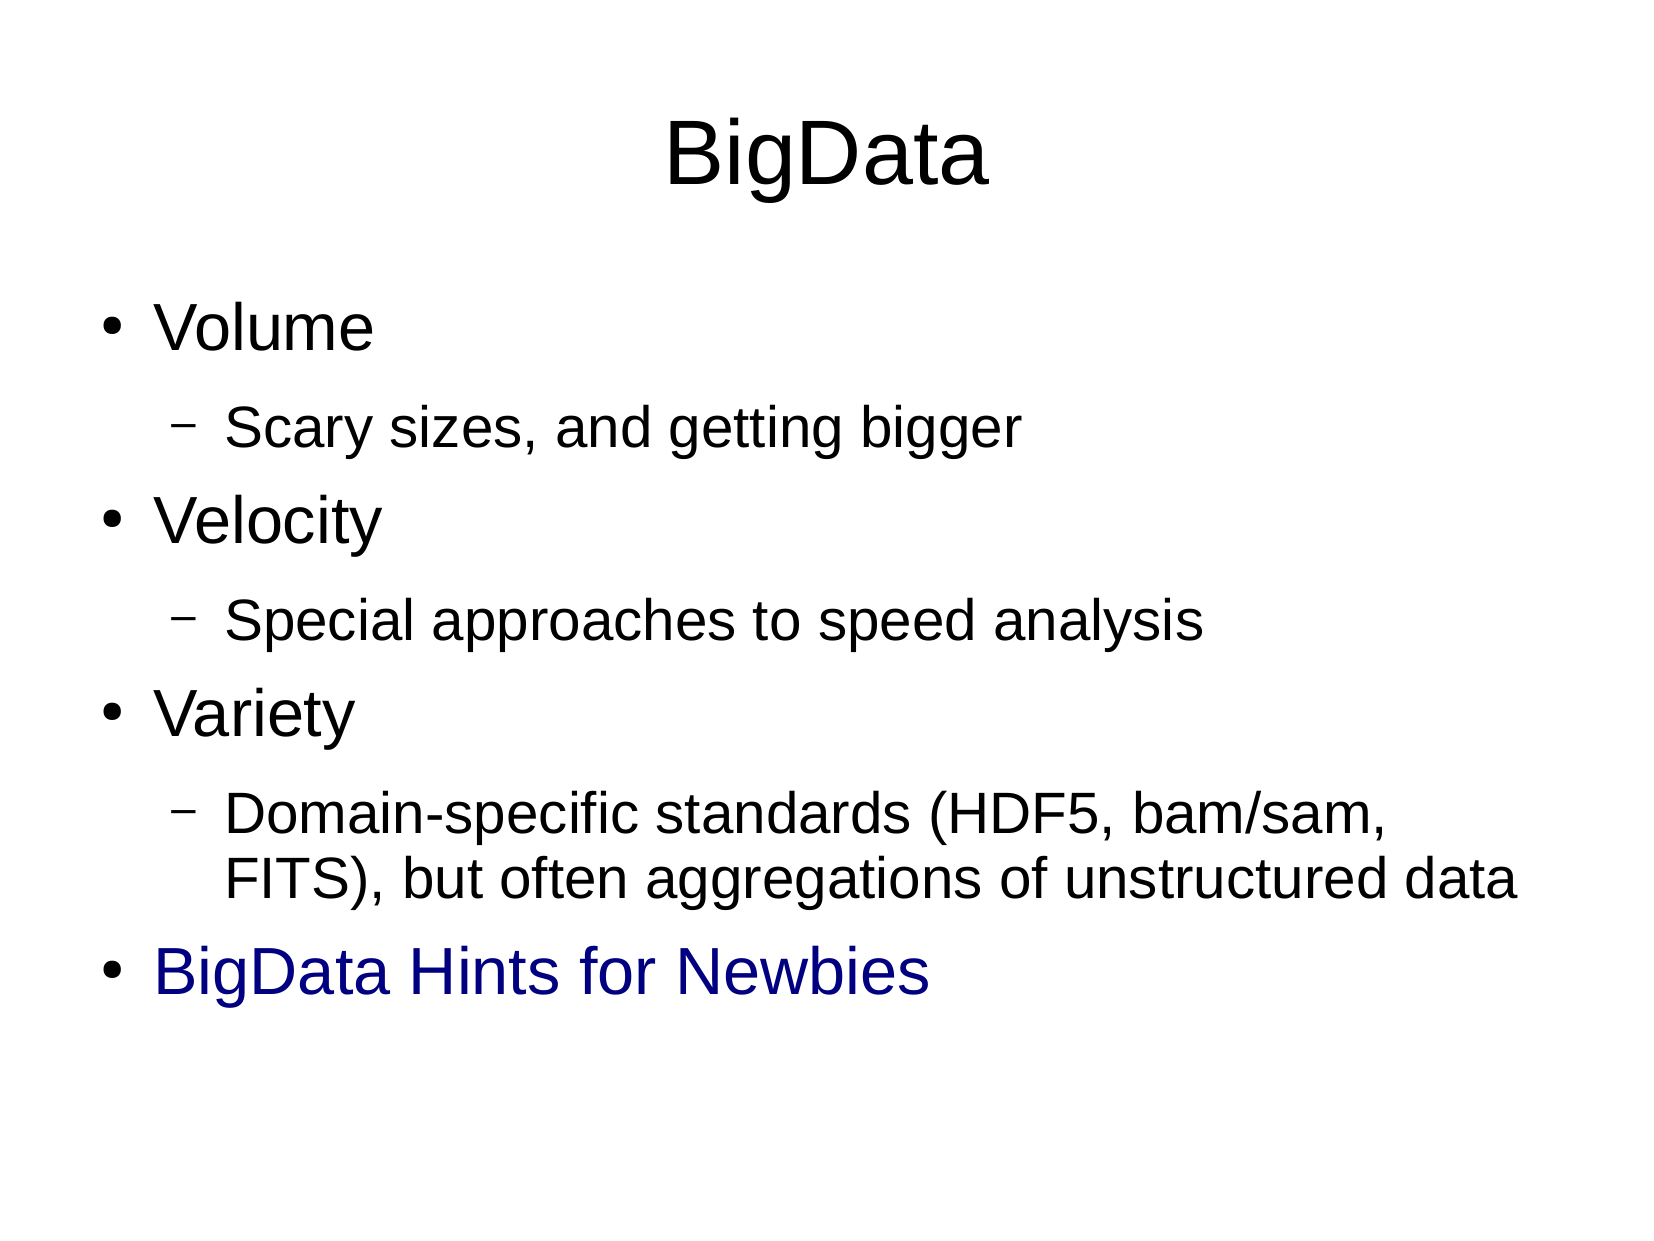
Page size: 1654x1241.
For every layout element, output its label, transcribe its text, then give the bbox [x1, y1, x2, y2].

list Volume Scary sizes, and getting bigger Velocity Special approaches to speed analysis Variety Domain-specific standards (HDF5, bam/sam, FITS), but often aggregations of unstructured data BigData Hints for Newbies [82, 290, 1538, 1010]
title BigData [82, 49, 1571, 257]
